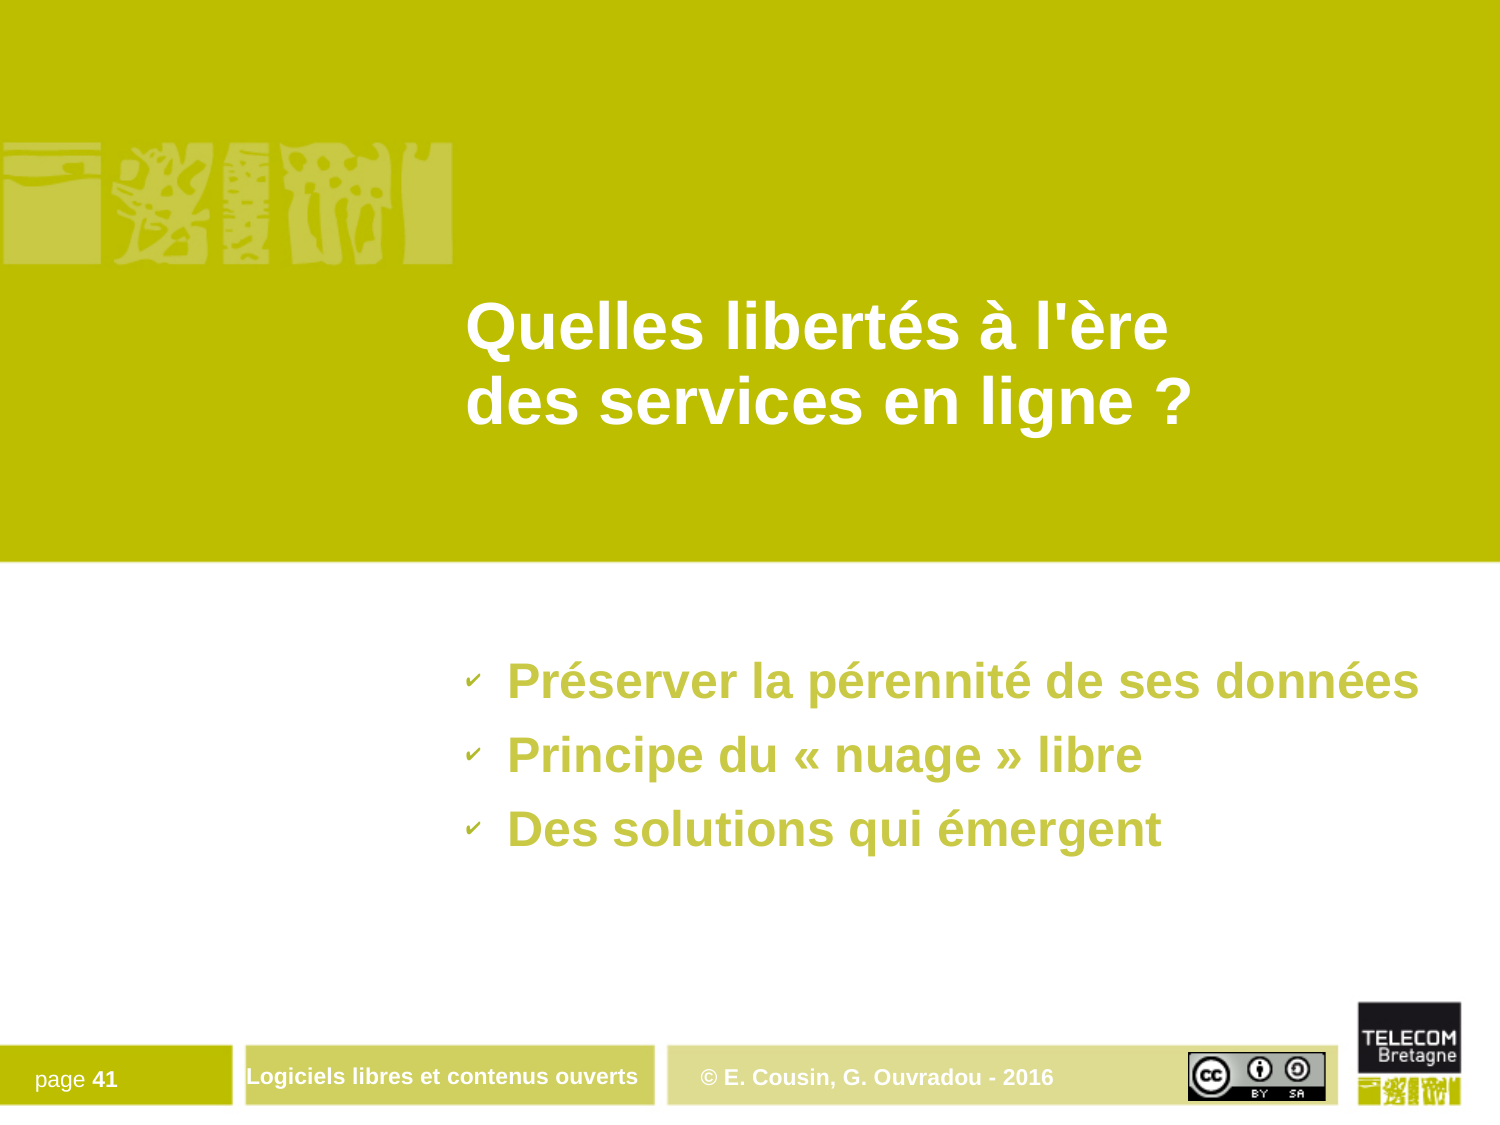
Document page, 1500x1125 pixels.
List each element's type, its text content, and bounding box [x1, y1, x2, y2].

list Préserver la pérennité de ses données Principe du « nuage » libre Des solutions qui émergent [465, 653, 1459, 1034]
title Quelles libertés à l'ère des services en ligne ? [465, 202, 1459, 526]
picture [0, 0, 1500, 1125]
